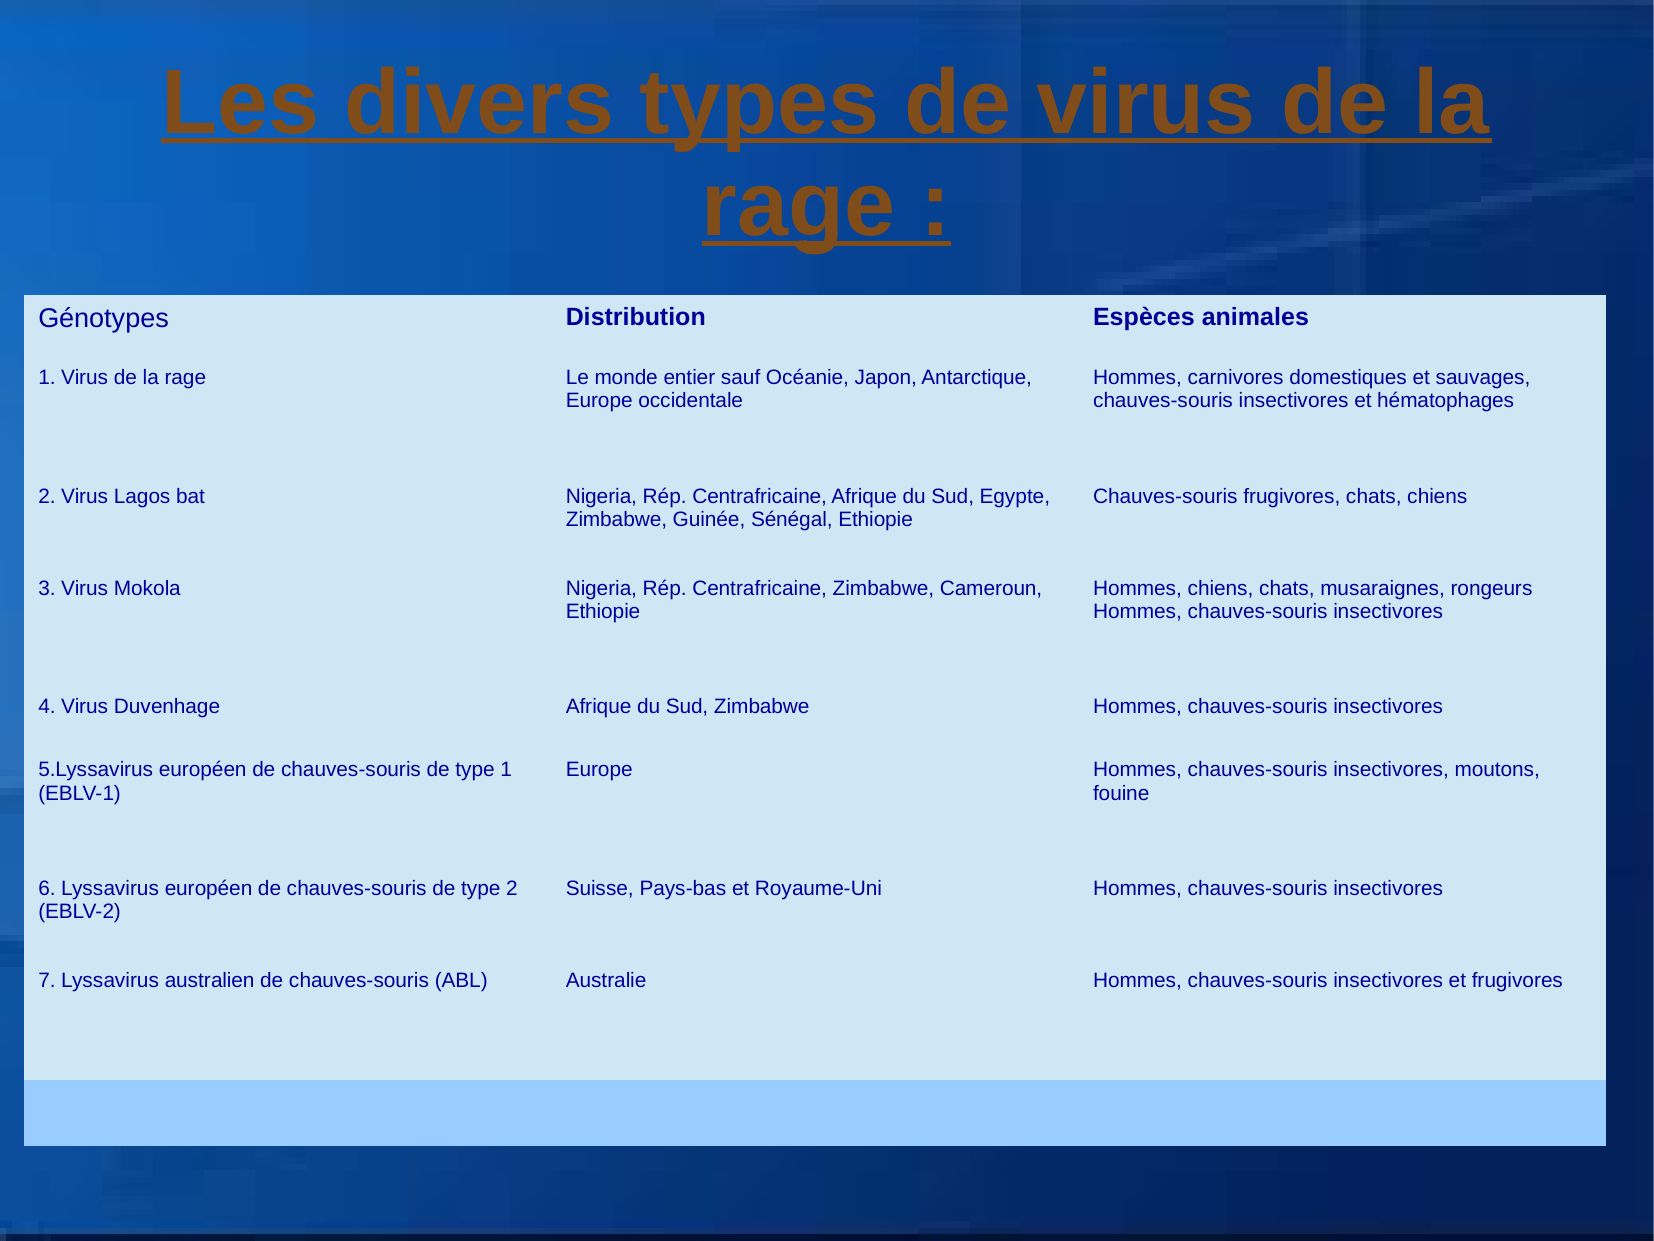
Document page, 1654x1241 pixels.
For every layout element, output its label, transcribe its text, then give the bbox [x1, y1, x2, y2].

table_cell [1078, 1080, 1606, 1146]
table_header Espèces animales [1078, 295, 1606, 358]
table_cell Hommes, chauves-souris insectivores [1078, 687, 1606, 750]
table_cell Australie [551, 961, 1078, 1080]
table_cell Hommes, carnivores domestiques et sauvages, chauves-souris insectivores et hématophages [1078, 358, 1606, 477]
table_cell Hommes, chauves-souris insectivores, moutons, fouine [1078, 750, 1606, 869]
table_cell Suisse, Pays-bas et Royaume-Uni [551, 869, 1078, 961]
table_header Génotypes [24, 295, 551, 358]
table_cell Nigeria, Rép. Centrafricaine, Zimbabwe, Cameroun, Ethiopie [551, 569, 1078, 687]
table_cell 5.Lyssavirus européen de chauves-souris de type 1 (EBLV-1) [24, 750, 551, 869]
table_cell Nigeria, Rép. Centrafricaine, Afrique du Sud, Egypte, Zimbabwe, Guinée, Sénégal, Ethiopie [551, 477, 1078, 569]
title Les divers types de virus de la rage : [82, 49, 1571, 257]
table_cell [24, 1080, 551, 1146]
table_header Distribution [551, 295, 1078, 358]
table_cell 3. Virus Mokola [24, 569, 551, 687]
table_cell 6. Lyssavirus européen de chauves-souris de type 2 (EBLV-2) [24, 869, 551, 961]
table_cell Hommes, chiens, chats, musaraignes, rongeurs Hommes, chauves-souris insectivores [1078, 569, 1606, 687]
table_cell Europe [551, 750, 1078, 869]
table_cell Afrique du Sud, Zimbabwe [551, 687, 1078, 750]
table_cell 7. Lyssavirus australien de chauves-souris (ABL) [24, 961, 551, 1080]
table_cell [551, 1080, 1078, 1146]
table_cell 4. Virus Duvenhage [24, 687, 551, 750]
table_cell Hommes, chauves-souris insectivores et frugivores [1078, 961, 1606, 1080]
table_cell 2. Virus Lagos bat [24, 477, 551, 569]
table_cell 1. Virus de la rage [24, 358, 551, 477]
picture [0, 0, 1654, 1241]
table_cell Hommes, chauves-souris insectivores [1078, 869, 1606, 961]
table_cell Chauves-souris frugivores, chats, chiens [1078, 477, 1606, 569]
table_cell Le monde entier sauf Océanie, Japon, Antarctique, Europe occidentale [551, 358, 1078, 477]
